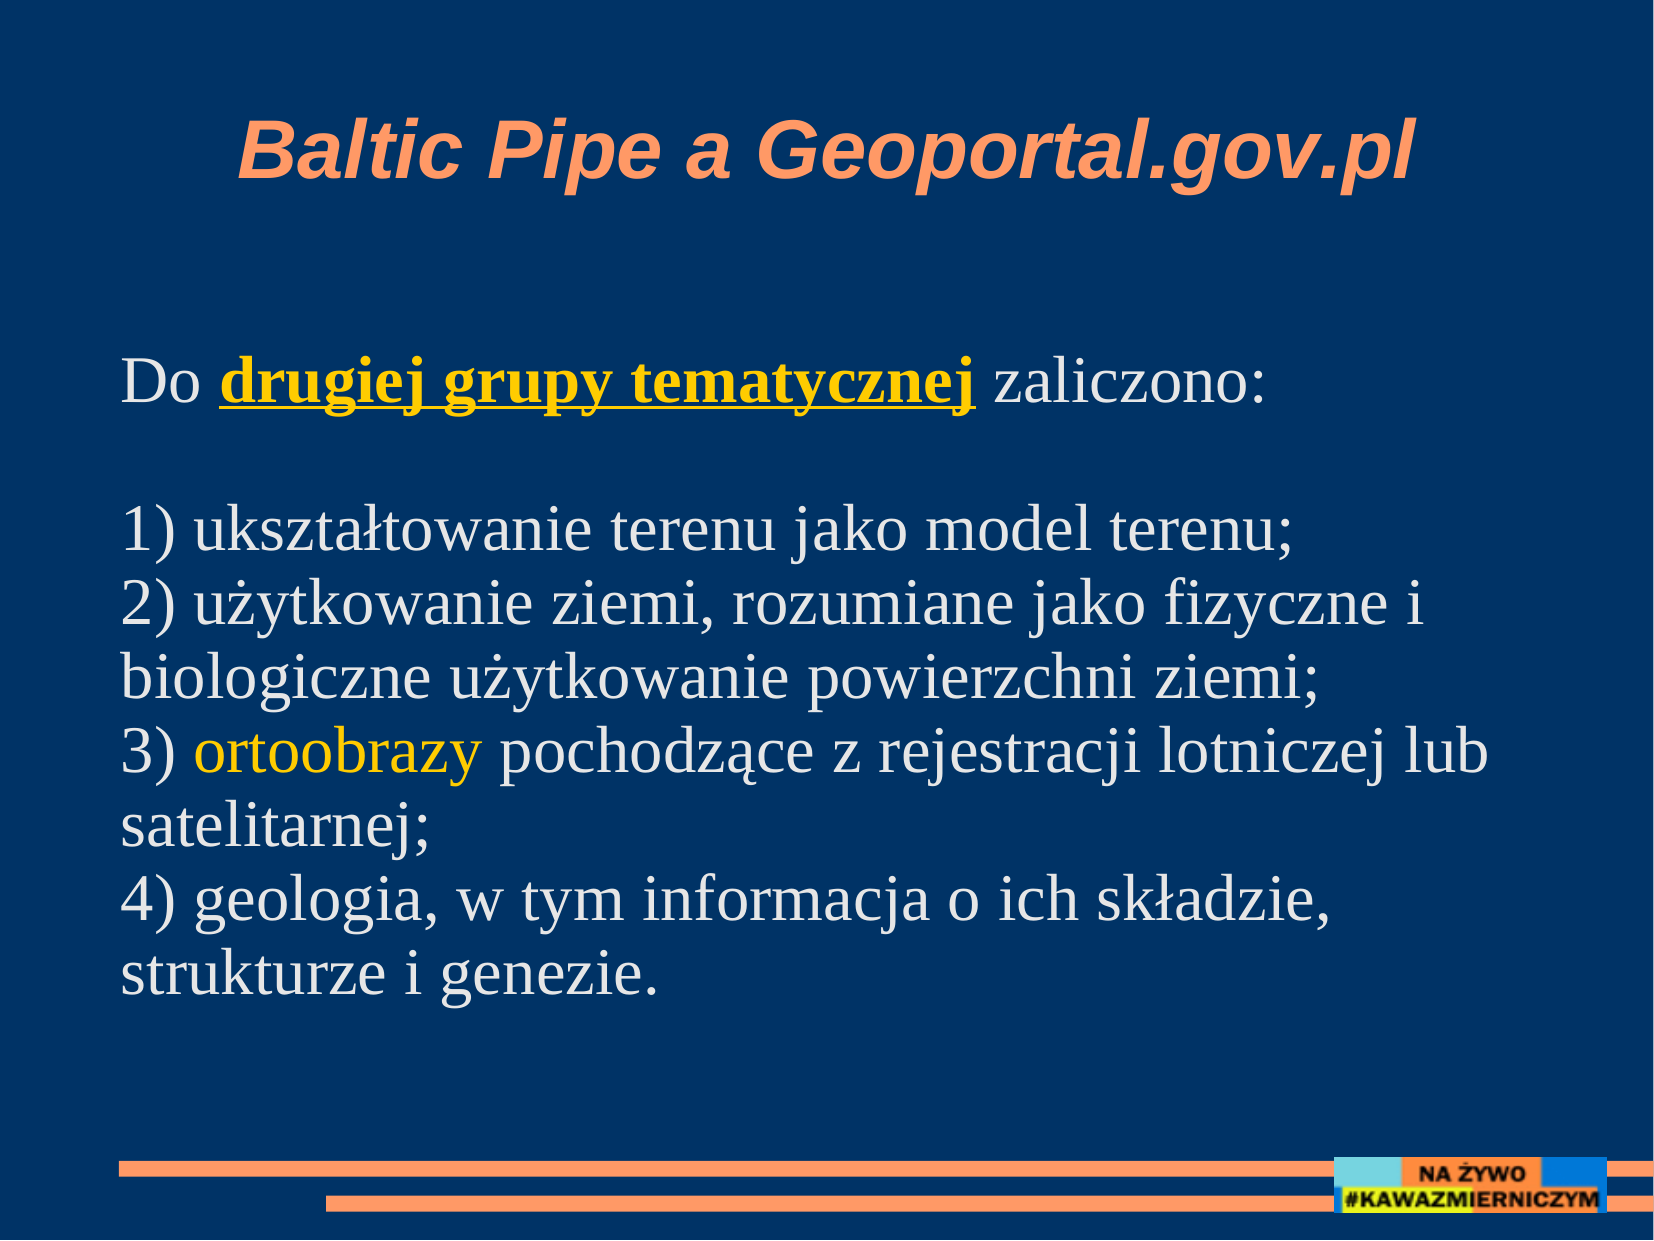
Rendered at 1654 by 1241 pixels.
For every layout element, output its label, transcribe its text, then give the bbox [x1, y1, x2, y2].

title Baltic Pipe a Geoportal.gov.pl [121, 46, 1534, 254]
list Do drugiej grupy tematycznej zaliczono: 1) ukształtowanie terenu jako model terenu; 2) użytkowanie ziemi, rozumiane jako fizyczne i biologiczne użytkowanie powierzchni ziemi; 3) ortoobrazy pochodzące z rejestracji lotniczej lub satelitarnej; 4) geologia, w tym informacja o ich składzie, strukturze i genezie. [120, 342, 1560, 1023]
picture [1334, 1157, 1607, 1213]
